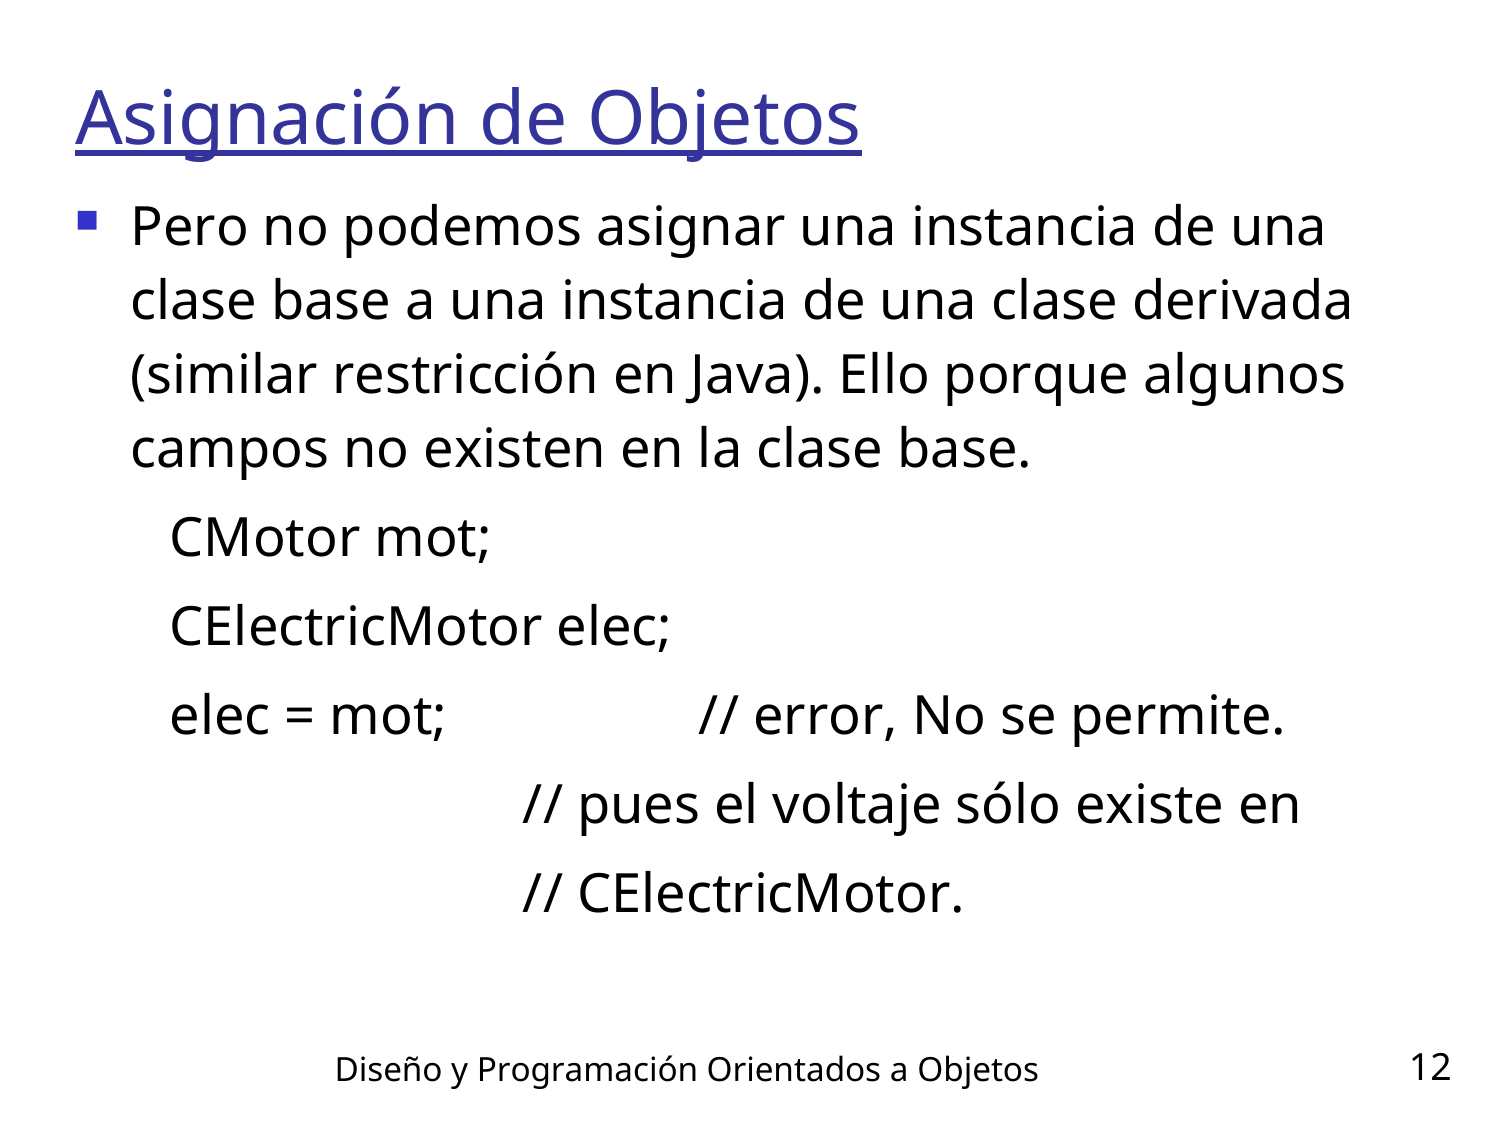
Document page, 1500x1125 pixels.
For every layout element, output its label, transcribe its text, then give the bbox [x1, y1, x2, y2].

title Asignación de Objetos [75, 30, 1466, 193]
list Pero no podemos asignar una instancia de una clase base a una instancia de una clase derivada (similar restricción en Java). Ello porque algunos campos no existen en la clase base. CMotor mot; CElectricMotor elec; elec = mot; // error, No se permite. // pues el voltaje sólo existe en // CElectricMotor. [75, 187, 1462, 1051]
